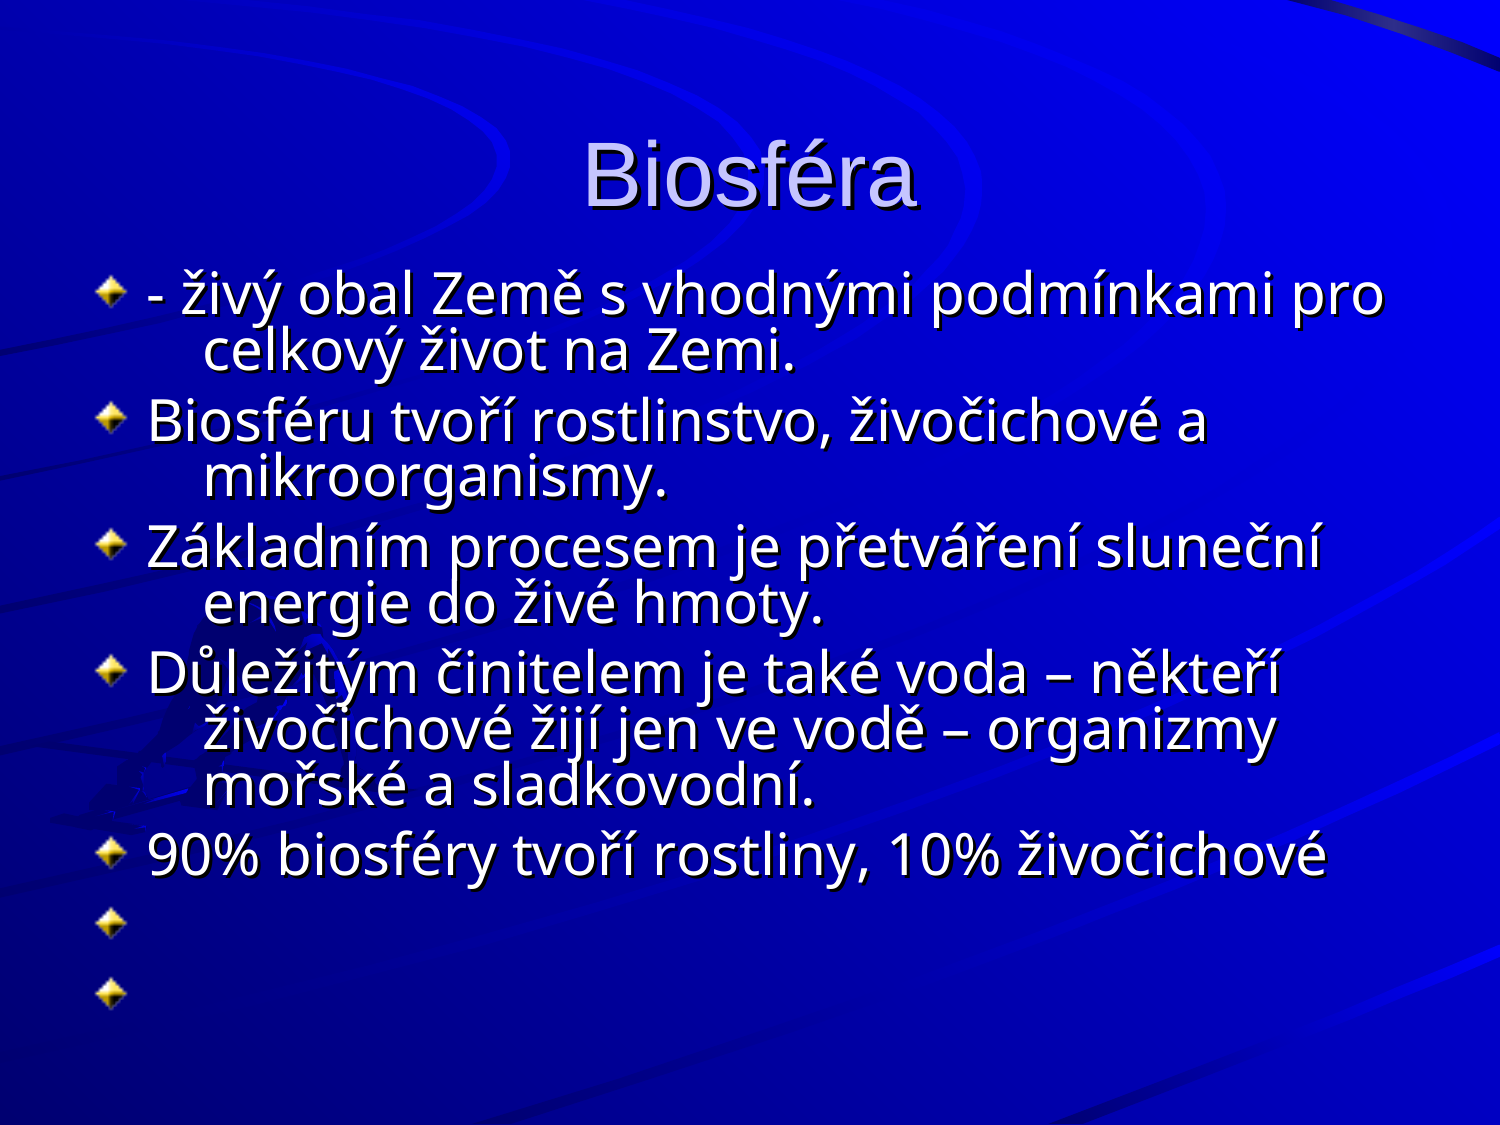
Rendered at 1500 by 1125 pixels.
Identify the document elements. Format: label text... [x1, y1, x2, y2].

title Biosféra [75, 26, 1426, 233]
list - živý obal Země s vhodnými podmínkami pro celkový život na Zemi. Biosféru tvoří rostlinstvo, živočichové a mikroorganismy. Základním procesem je přetváření sluneční energie do živé hmoty. Důležitým činitelem je také voda – někteří živočichové žijí jen ve vodě – organizmy mořské a sladkovodní. 90% biosféry tvoří rostliny, 10% živočichové [75, 262, 1426, 1006]
